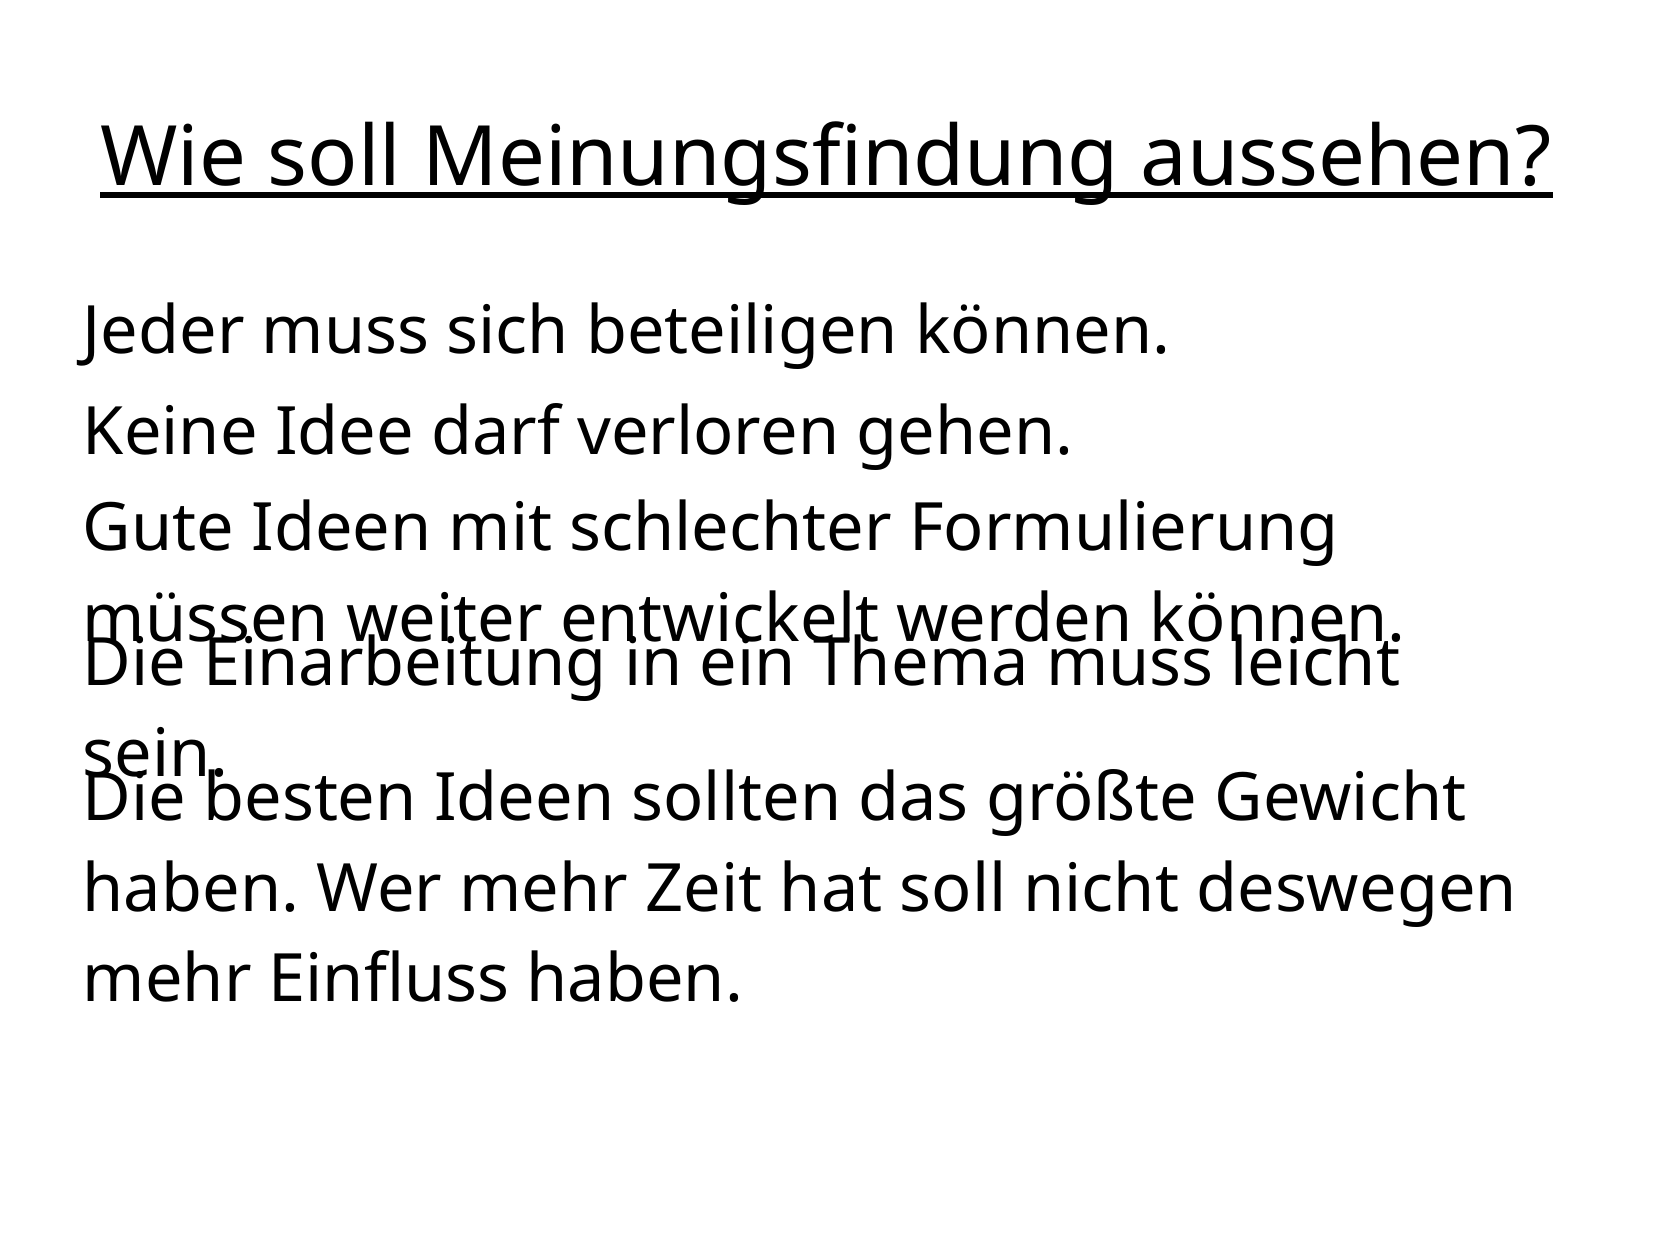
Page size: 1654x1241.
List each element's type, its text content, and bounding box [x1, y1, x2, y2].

text_box Jeder muss sich beteiligen können. [82, 283, 1548, 372]
text_box Gute Ideen mit schlechter Formulierung müssen weiter entwickelt werden können. [82, 491, 1548, 650]
text_box Keine Idee darf verloren gehen. [82, 384, 1548, 473]
title Wie soll Meinungsfindung aussehen? [82, 49, 1571, 257]
text_box Die Einarbeitung in ein Thema muss leicht sein. [82, 661, 1548, 750]
text_box Die besten Ideen sollten das größte Gewicht haben. Wer mehr Zeit hat soll nicht deswegen mehr Einfluss haben. [82, 766, 1548, 1004]
